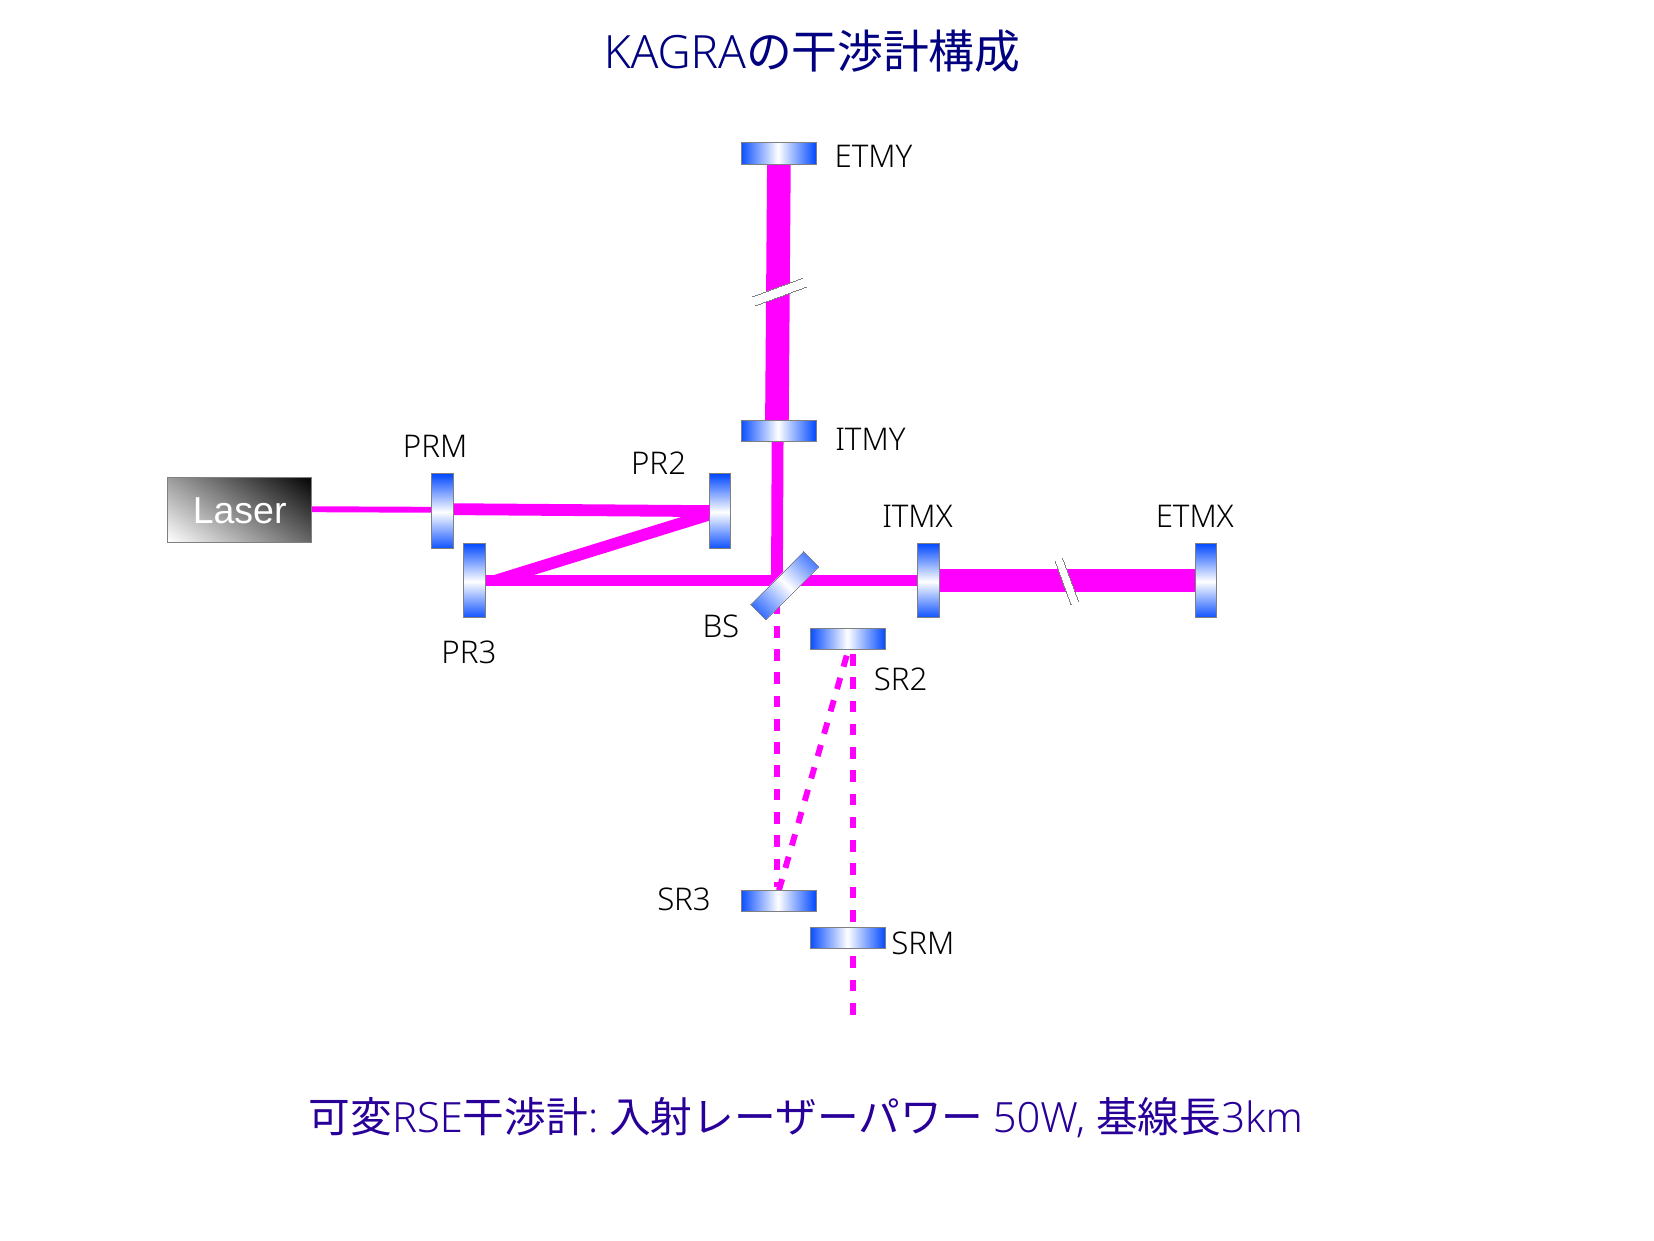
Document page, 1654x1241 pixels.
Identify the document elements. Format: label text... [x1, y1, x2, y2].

text_box SR2 [859, 649, 972, 712]
text_box PR3 [426, 623, 534, 685]
text_box [431, 473, 454, 549]
text_box ETMX [1141, 486, 1278, 549]
text_box [741, 420, 817, 442]
text_box ITMX [867, 486, 990, 549]
text_box KAGRAの干渉計構成 [589, 7, 1065, 92]
text_box ITMY [820, 409, 944, 471]
text_box [741, 142, 817, 165]
text_box [810, 927, 886, 949]
text_box [749, 890, 817, 912]
text_box [463, 543, 486, 618]
text_box [1056, 558, 1079, 606]
text_box [810, 628, 886, 650]
text_box [1195, 549, 1217, 618]
text_box ETMY [819, 126, 961, 189]
text_box PR2 [616, 433, 731, 496]
text_box [709, 496, 731, 549]
text_box SRM [876, 913, 995, 976]
text_box [759, 551, 819, 596]
text_box [917, 549, 940, 618]
text_box PRM [388, 416, 516, 479]
text_box BS [687, 596, 792, 659]
text_box SR3 [642, 869, 749, 931]
text_box 可変RSE干渉計: 入射レーザーパワー 50W, 基線長3km [293, 1076, 1375, 1155]
text_box Laser [167, 477, 312, 543]
text_box [752, 278, 807, 305]
